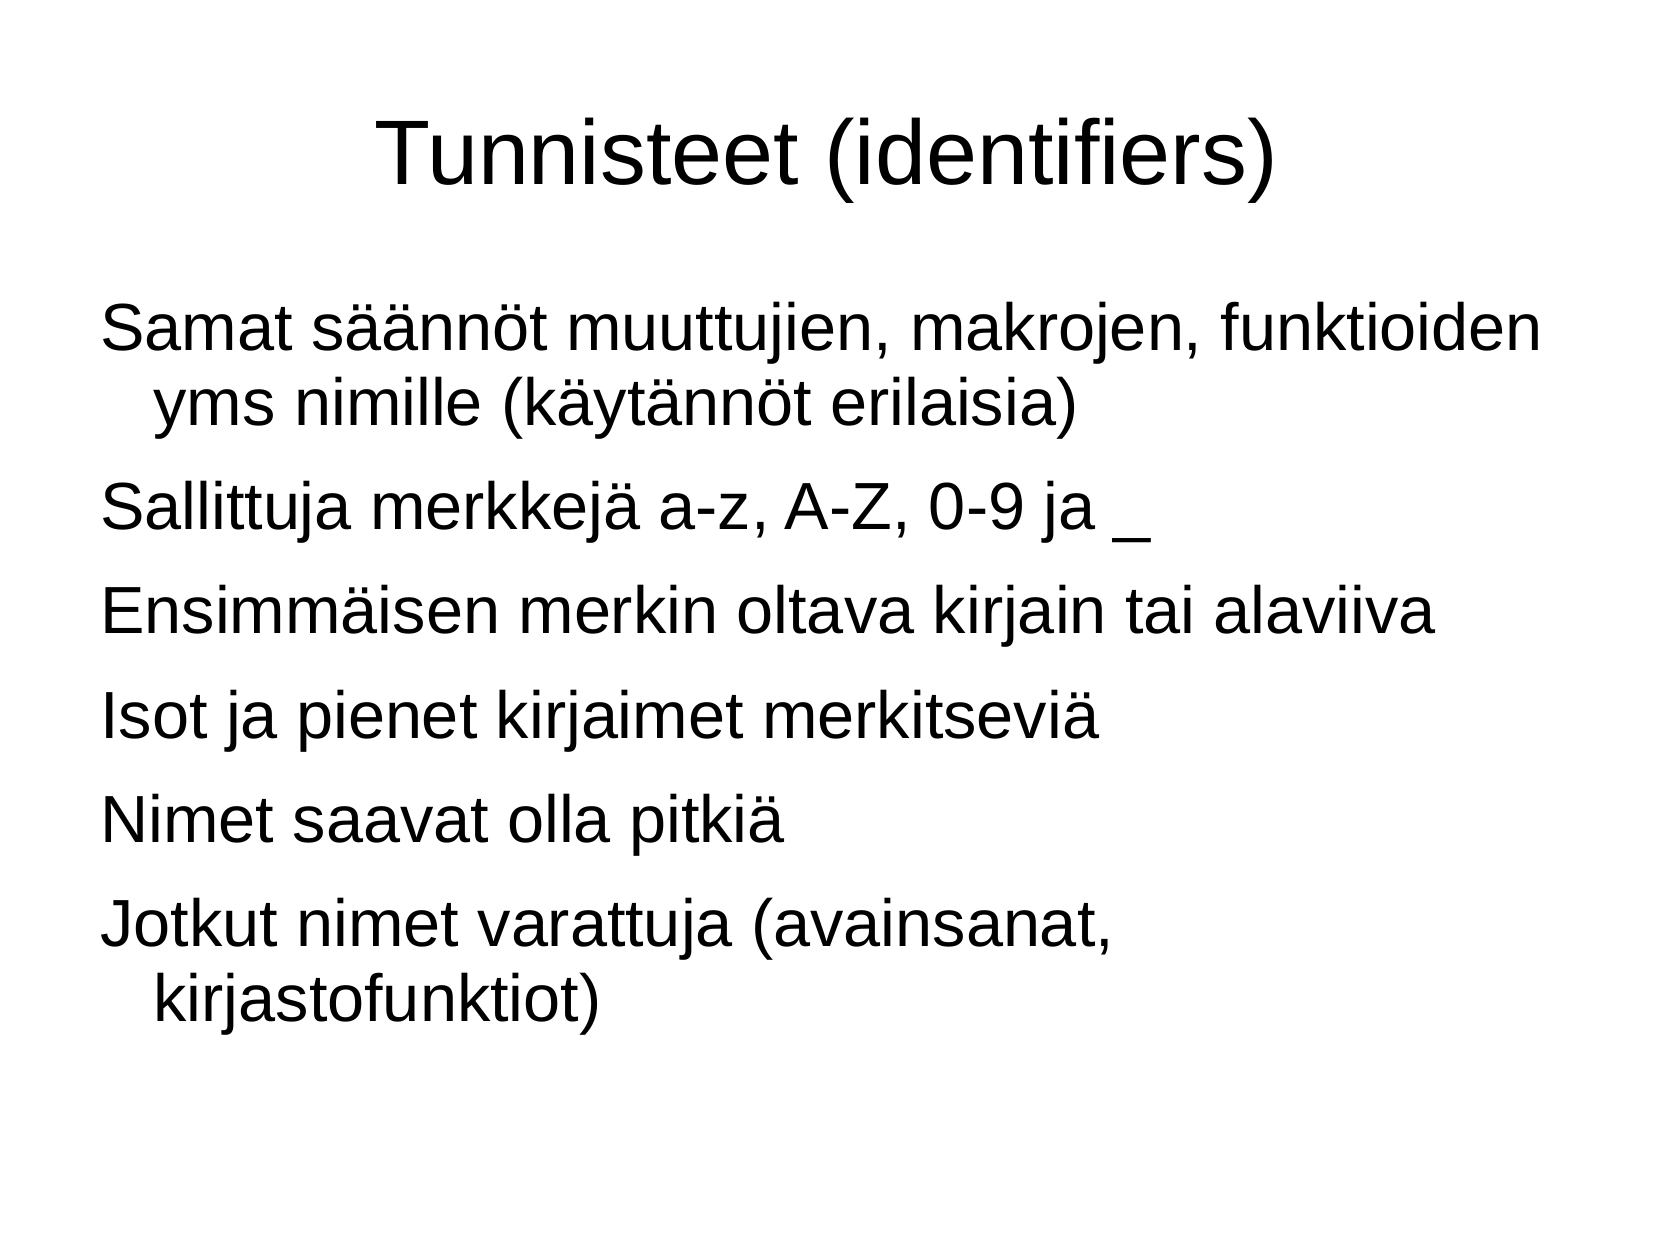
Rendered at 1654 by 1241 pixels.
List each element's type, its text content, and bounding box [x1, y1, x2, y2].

title Tunnisteet (identifiers) [82, 49, 1571, 257]
list Samat säännöt muuttujien, makrojen, funktioiden yms nimille (käytännöt erilaisia) Sallittuja merkkejä a-z, A-Z, 0-9 ja _ Ensimmäisen merkin oltava kirjain tai alaviiva Isot ja pienet kirjaimet merkitseviä Nimet saavat olla pitkiä Jotkut nimet varattuja (avainsanat, kirjastofunktiot) [82, 290, 1571, 1141]
